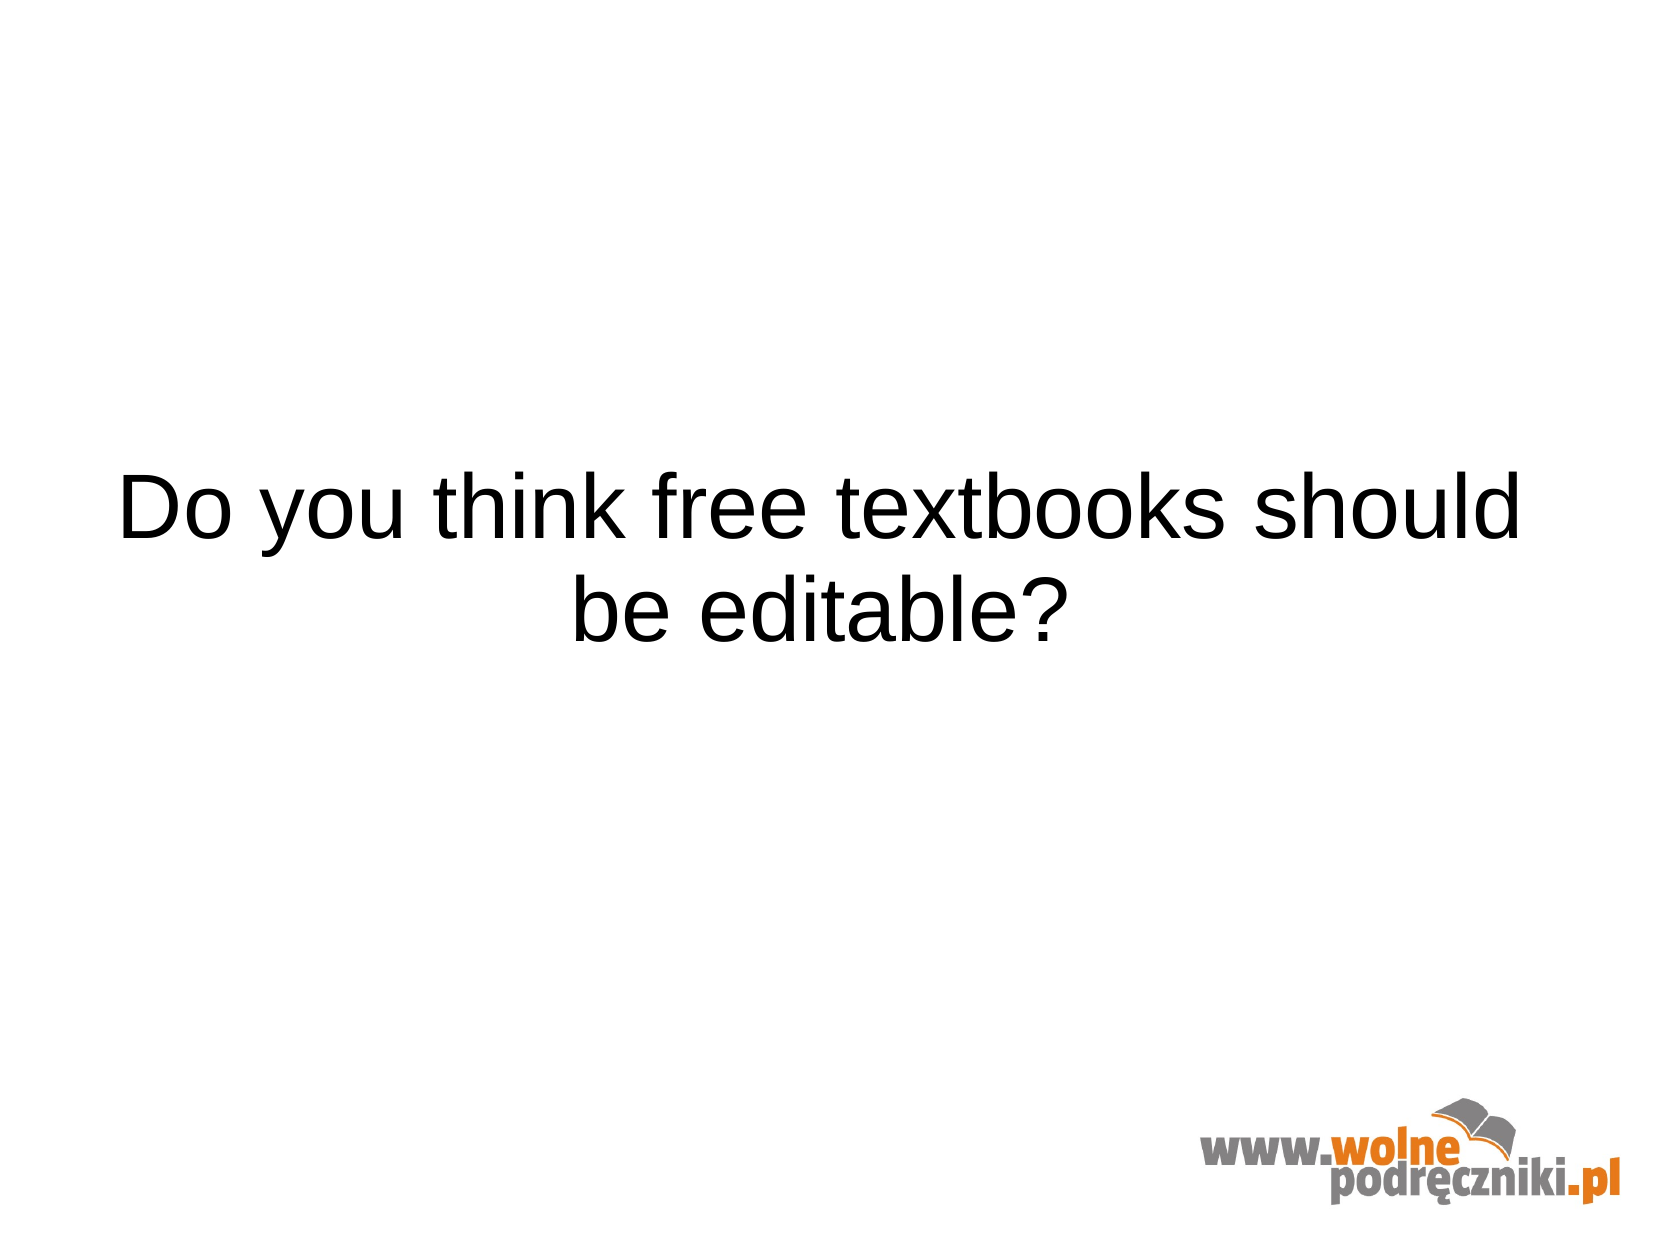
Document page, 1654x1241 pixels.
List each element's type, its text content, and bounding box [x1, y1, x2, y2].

title Do you think free textbooks should be editable? [76, 422, 1565, 695]
picture [1198, 1092, 1625, 1211]
